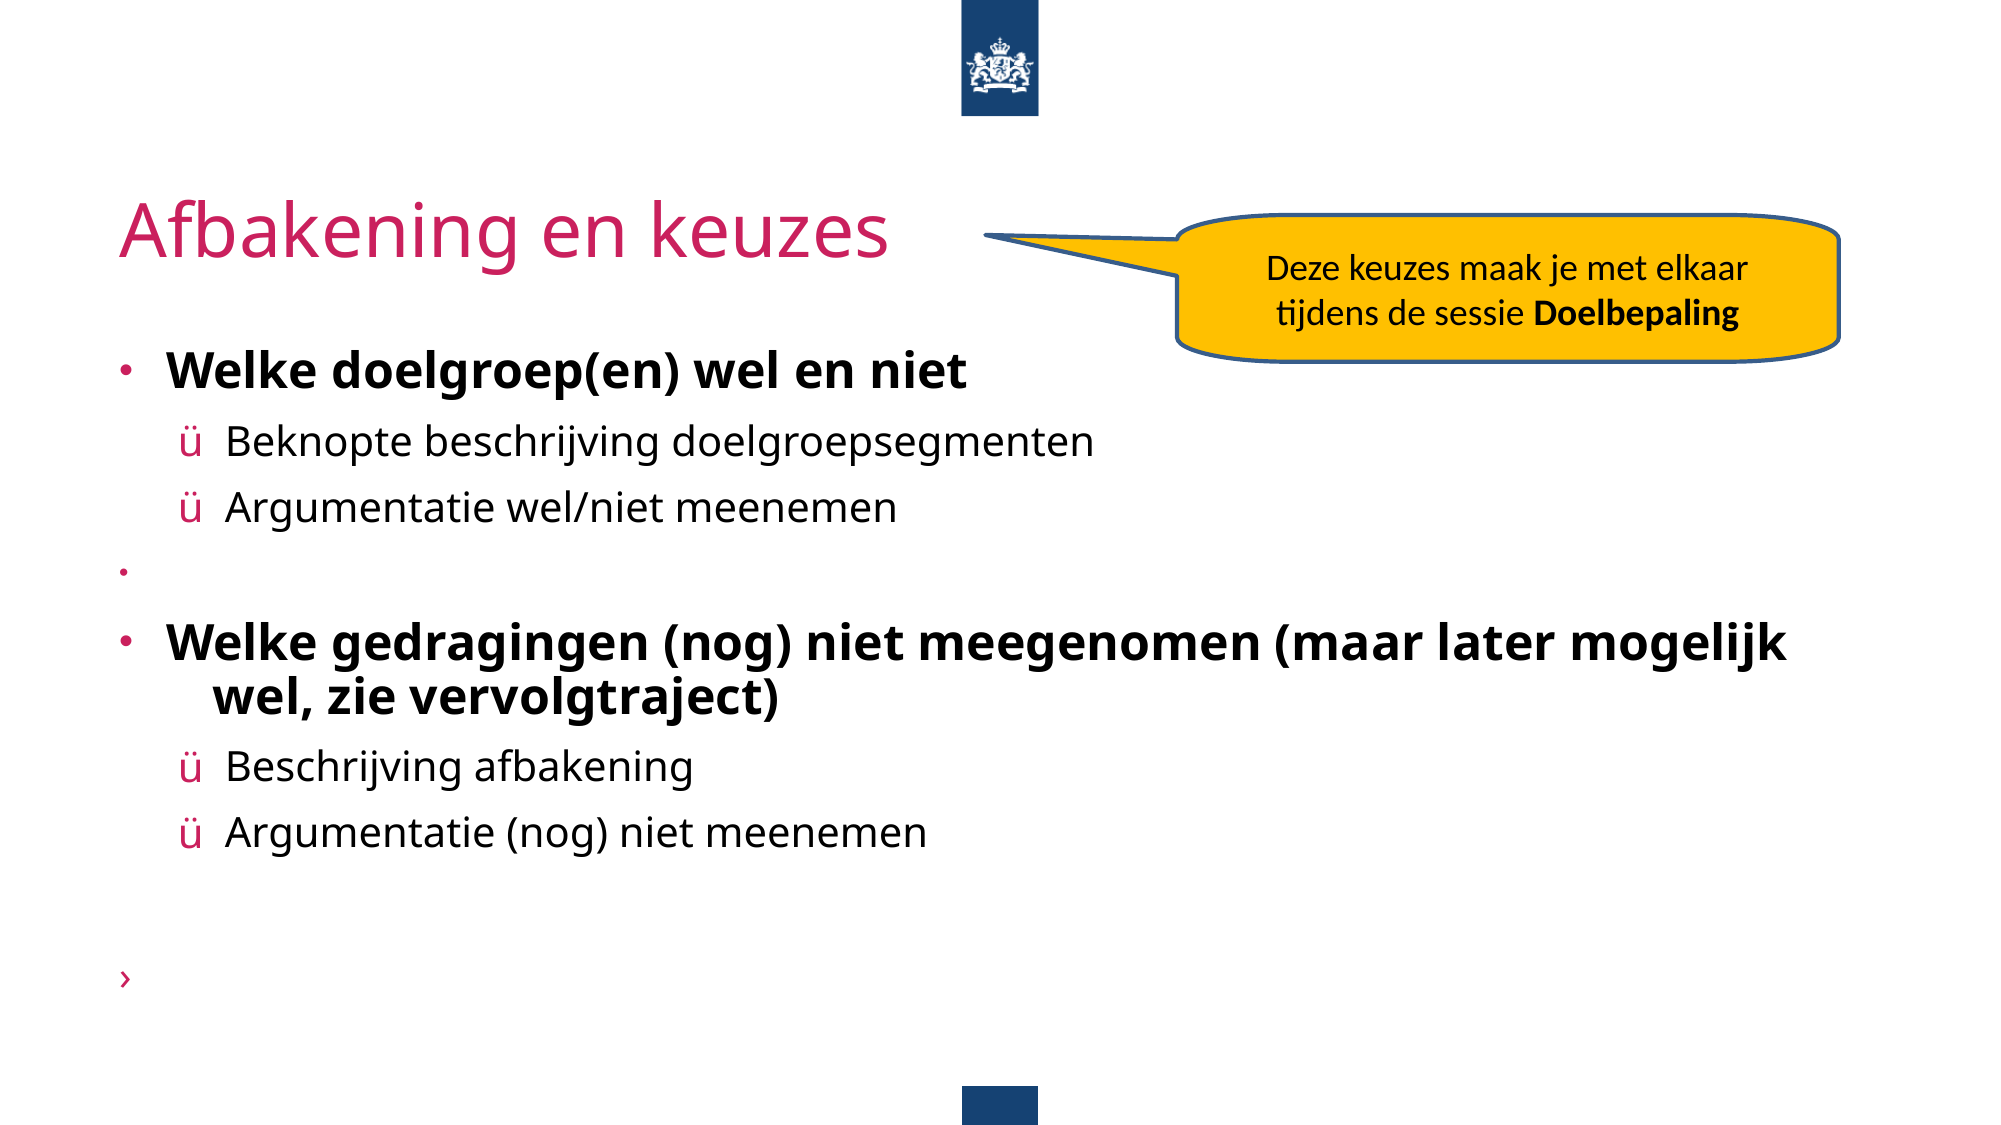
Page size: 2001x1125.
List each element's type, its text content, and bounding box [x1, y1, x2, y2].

list Welke doelgroep(en) wel en niet Beknopte beschrijving doelgroepsegmenten Argumentatie wel/niet meenemen Welke gedragingen (nog) niet meegenomen (maar later mogelijk wel, zie vervolgtraject) Beschrijving afbakening Argumentatie (nog) niet meenemen [104, 338, 1897, 984]
text_box Afbakening en keuzes [104, 125, 1897, 281]
text_box Deze keuzes maak je met elkaar tijdens de sessie Doelbepaling [985, 215, 1839, 362]
